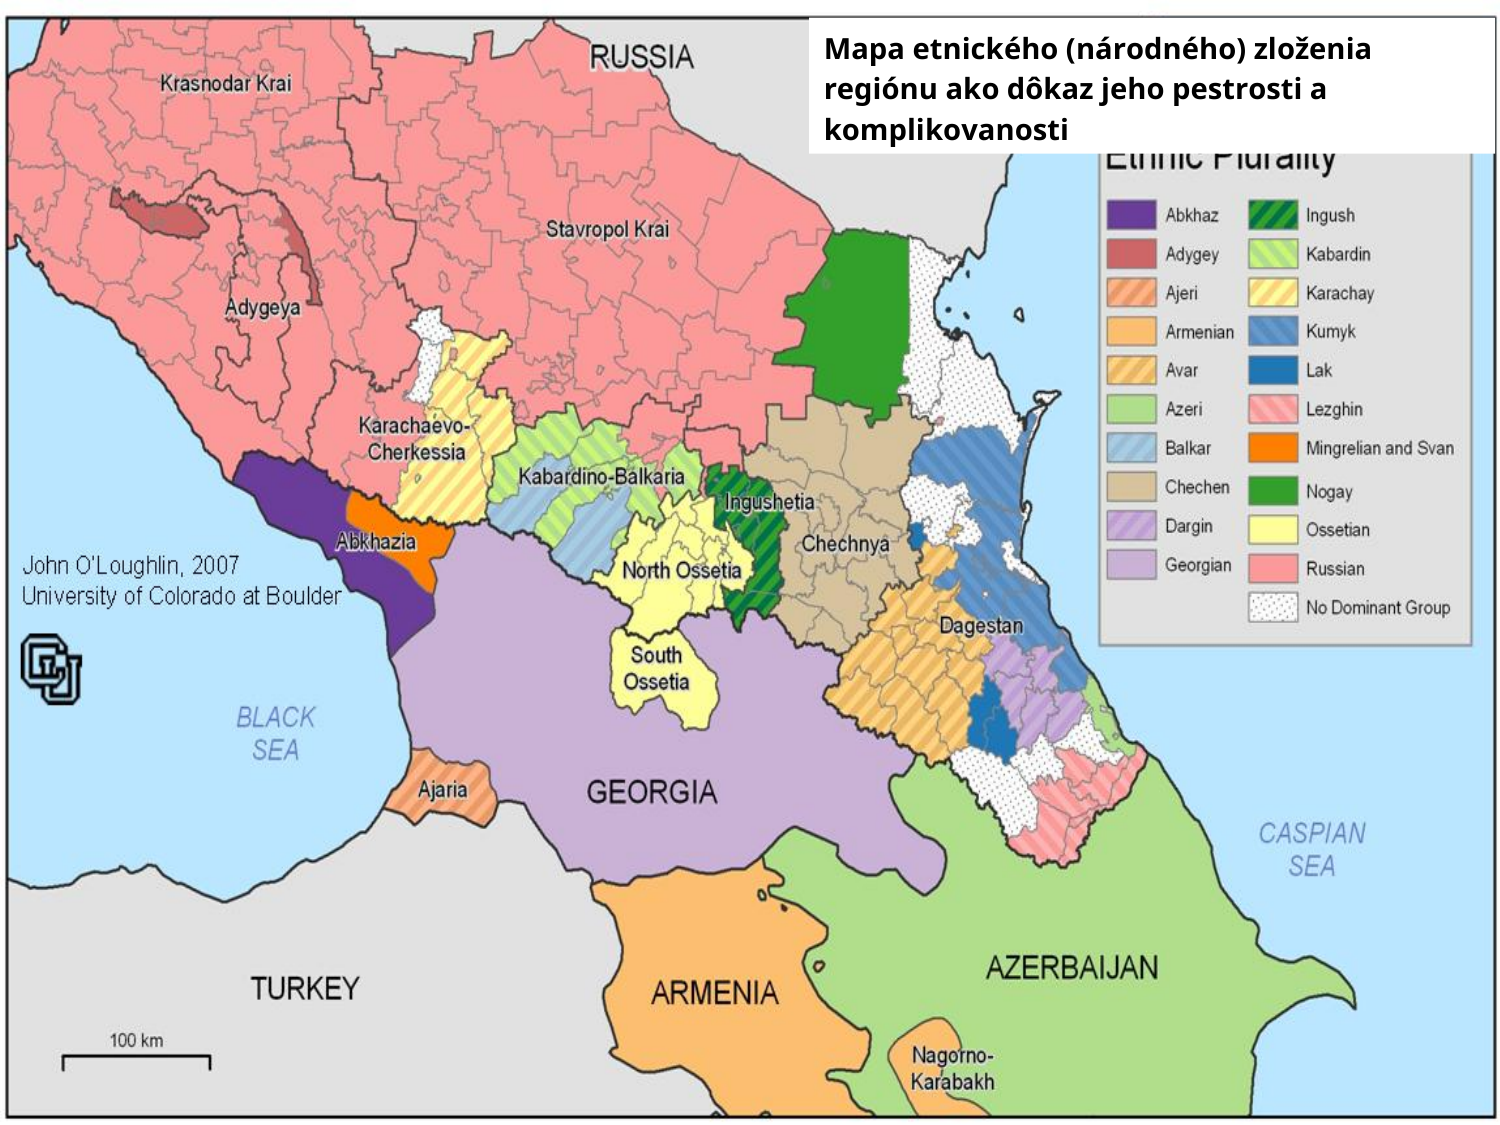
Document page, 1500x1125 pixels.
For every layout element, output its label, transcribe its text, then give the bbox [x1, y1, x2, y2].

picture [0, 0, 1500, 1125]
text_box Mapa etnického (národného) zloženia regiónu ako dôkaz jeho pestrosti a komplikovanosti [809, 17, 1496, 154]
